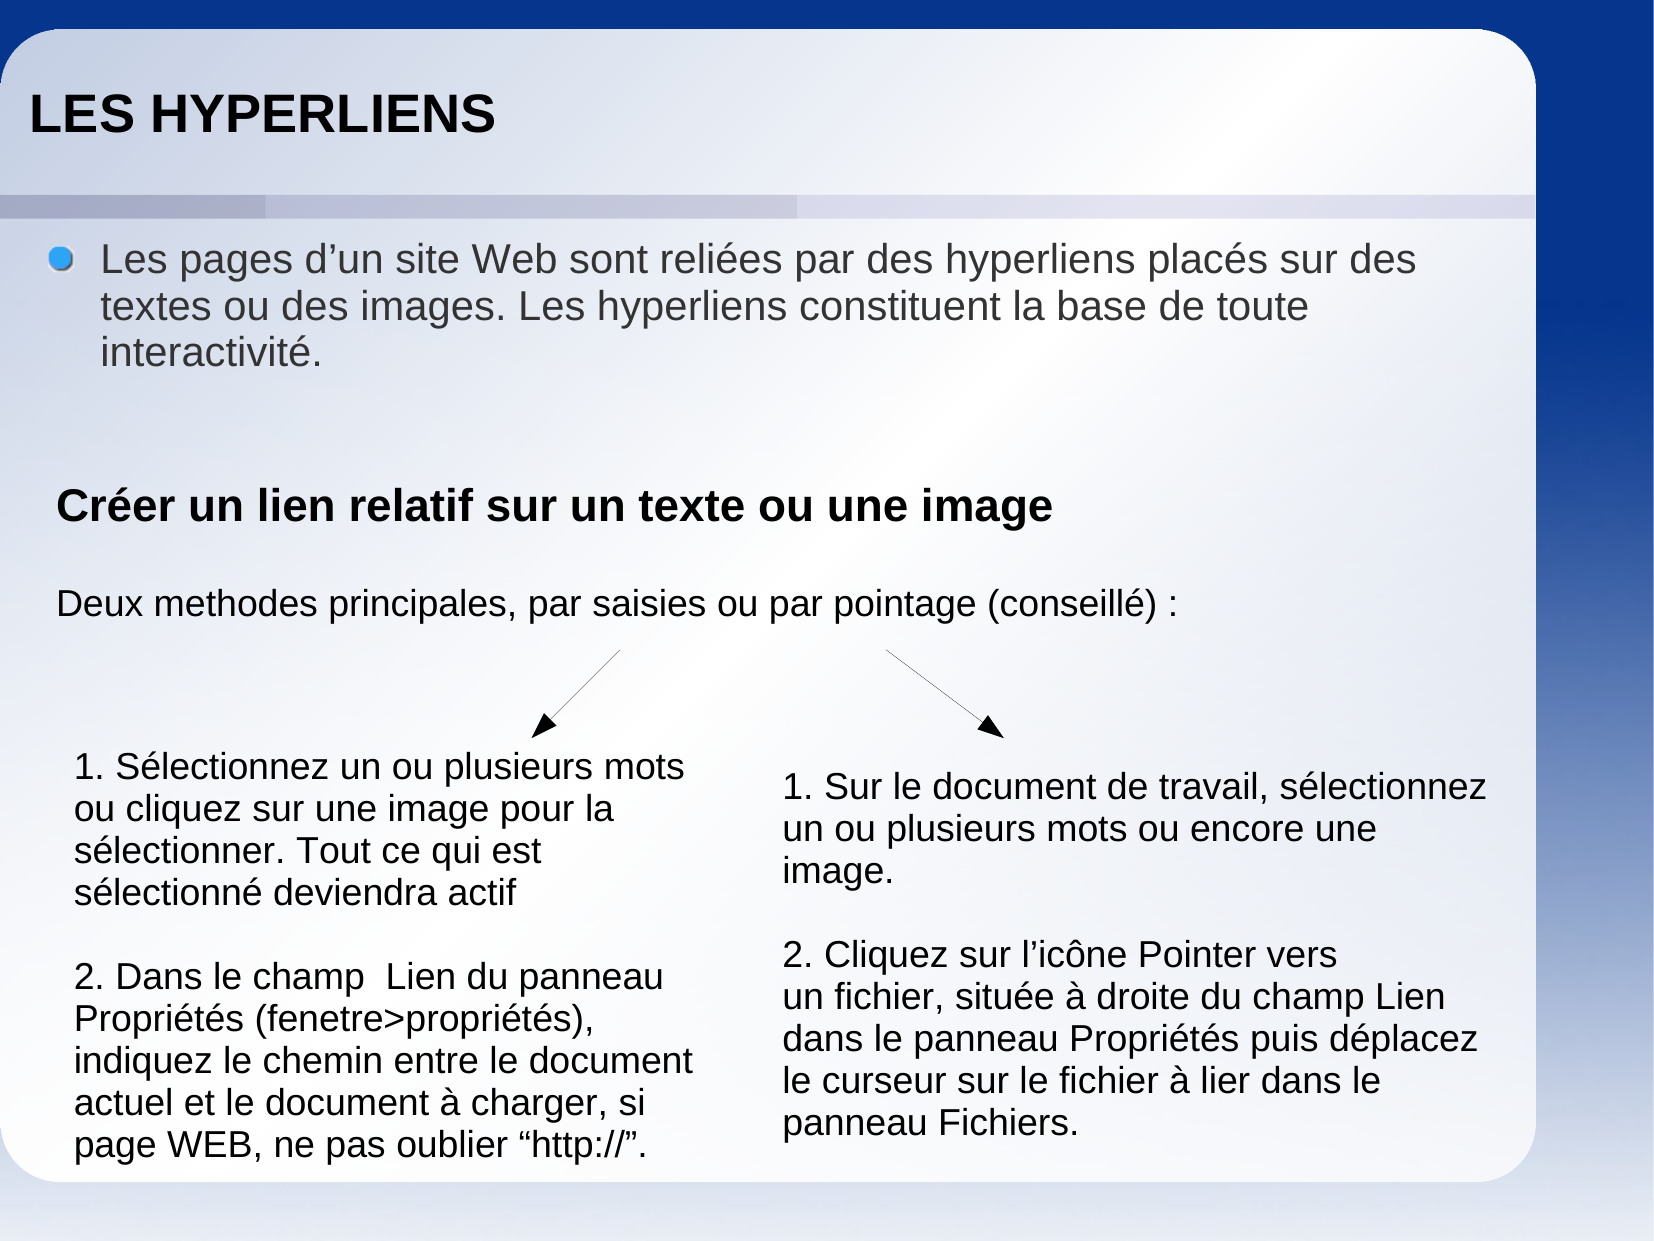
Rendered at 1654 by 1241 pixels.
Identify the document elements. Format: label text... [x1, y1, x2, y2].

text_box Créer un lien relatif sur un texte ou une image Deux methodes principales, par saisies ou par pointage (conseillé) : [41, 472, 1359, 634]
list Les pages d’un site Web sont reliées par des hyperliens placés sur des textes ou des images. Les hyperliens constituent la base de toute interactivité. [29, 236, 1506, 1152]
text_box 1. Sélectionnez un ou plusieurs mots ou cliquez sur une image pour la sélectionner. Tout ce qui est sélectionné deviendra actif 2. Dans le champ Lien du panneau Propriétés (fenetre>propriétés), indiquez le chemin entre le document actuel et le document à charger, si page WEB, ne pas oublier “http://”. [59, 738, 709, 1194]
text_box 1. Sur le document de travail, sélectionnez un ou plusieurs mots ou encore une image. 2. Cliquez sur l’icône Pointer vers un fichier, située à droite du champ Lien dans le panneau Propriétés puis déplacez le curseur sur le fichier à lier dans le panneau Fichiers. [767, 758, 1506, 1152]
title LES HYPERLIENS [29, 49, 1506, 178]
picture [0, 0, 1654, 1241]
